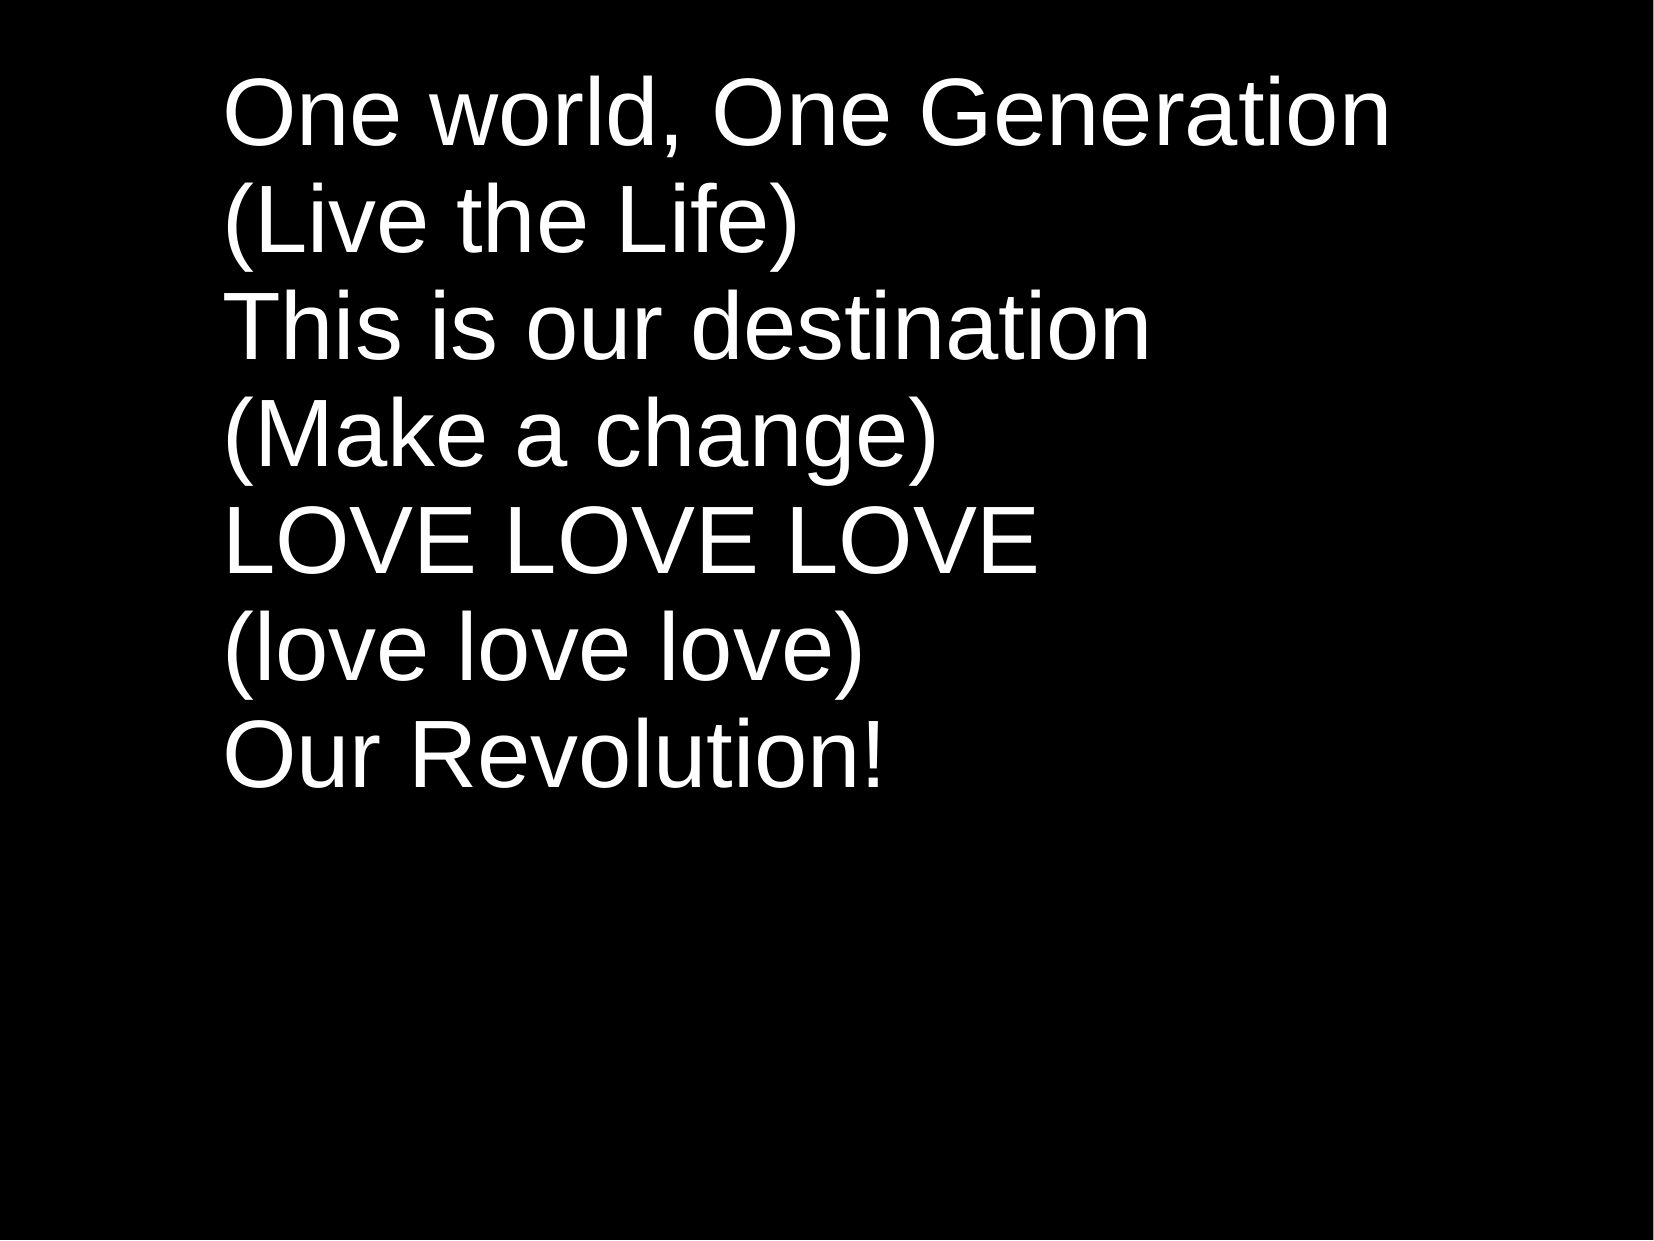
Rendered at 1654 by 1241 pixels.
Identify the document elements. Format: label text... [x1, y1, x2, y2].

subtitle One world, One Generation (Live the Life) This is our destination (Make a change) LOVE LOVE LOVE (love love love) Our Revolution! [76, 59, 1565, 809]
